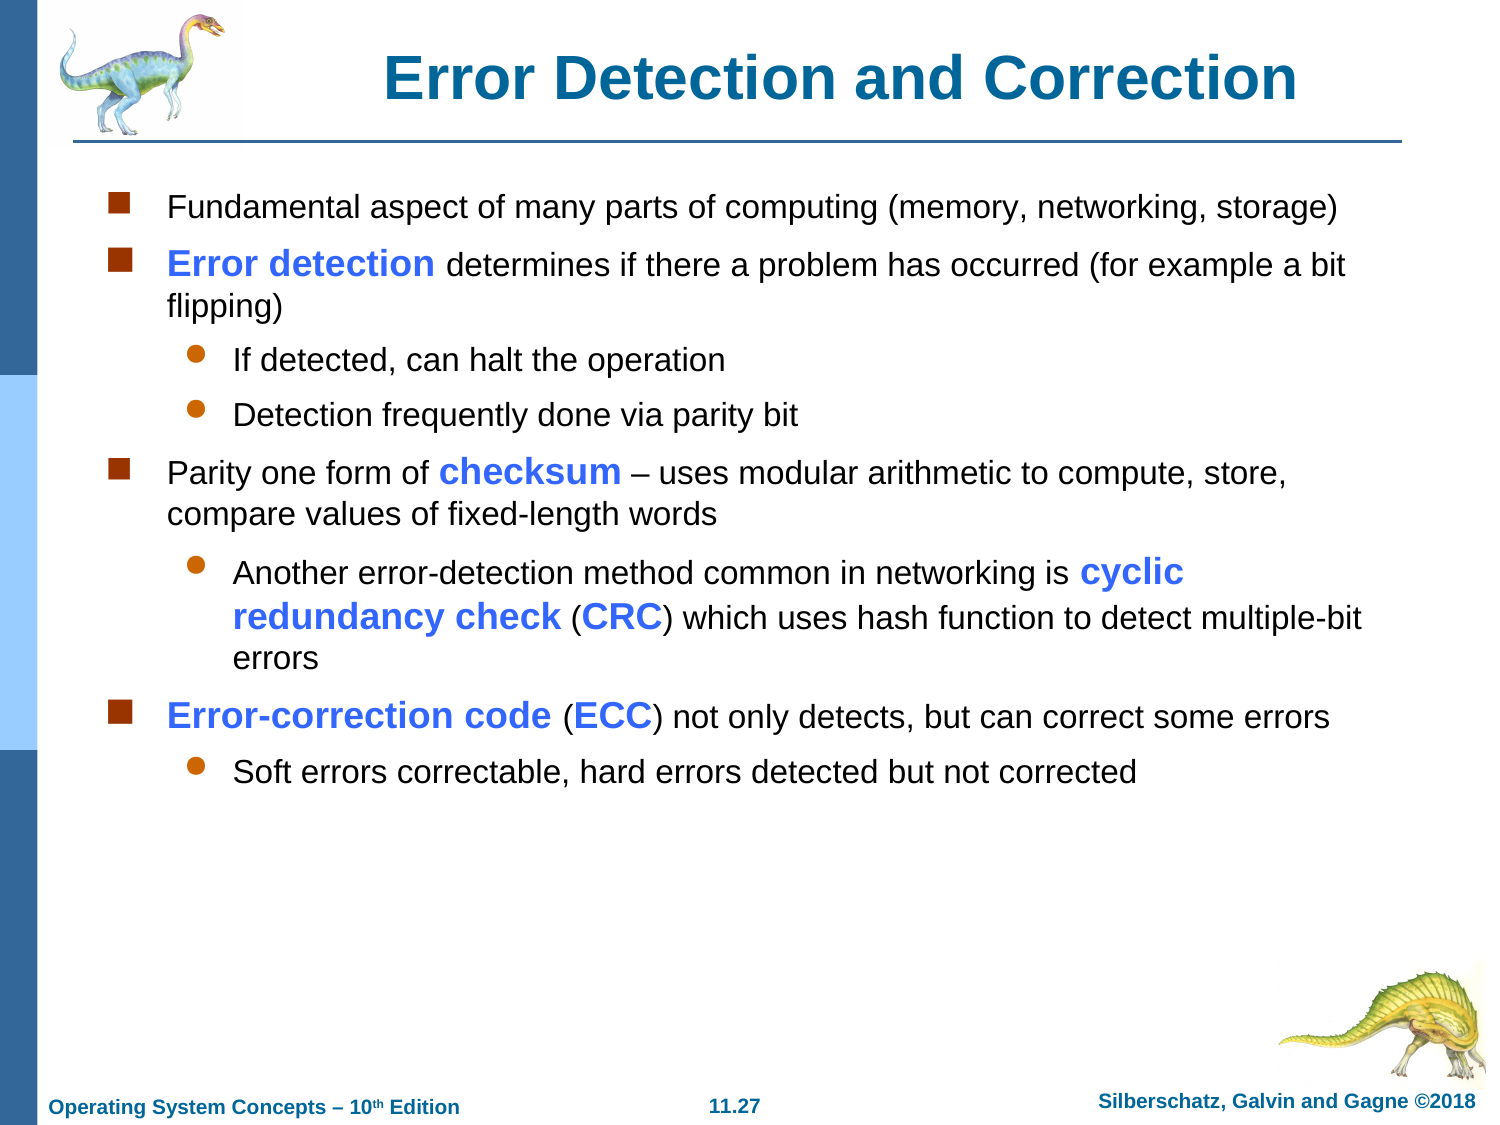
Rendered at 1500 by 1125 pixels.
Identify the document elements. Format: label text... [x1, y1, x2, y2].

picture [1275, 959, 1486, 1090]
picture [1415, 1093, 1423, 1098]
title Error Detection and Correction [209, 24, 1475, 120]
list Fundamental aspect of many parts of computing (memory, networking, storage) Error detection determines if there a problem has occurred (for example a bit flipping) If detected, can halt the operation Detection frequently done via parity bit Parity one form of checksum – uses modular arithmetic to compute, store, compare values of fixed-length words Another error-detection method common in networking is cyclic redundancy check (CRC) which uses hash function to detect multiple-bit errors Error-correction code (ECC) not only detects, but can correct some errors Soft errors correctable, hard errors detected but not corrected [95, 177, 1405, 921]
picture [46, 0, 243, 149]
